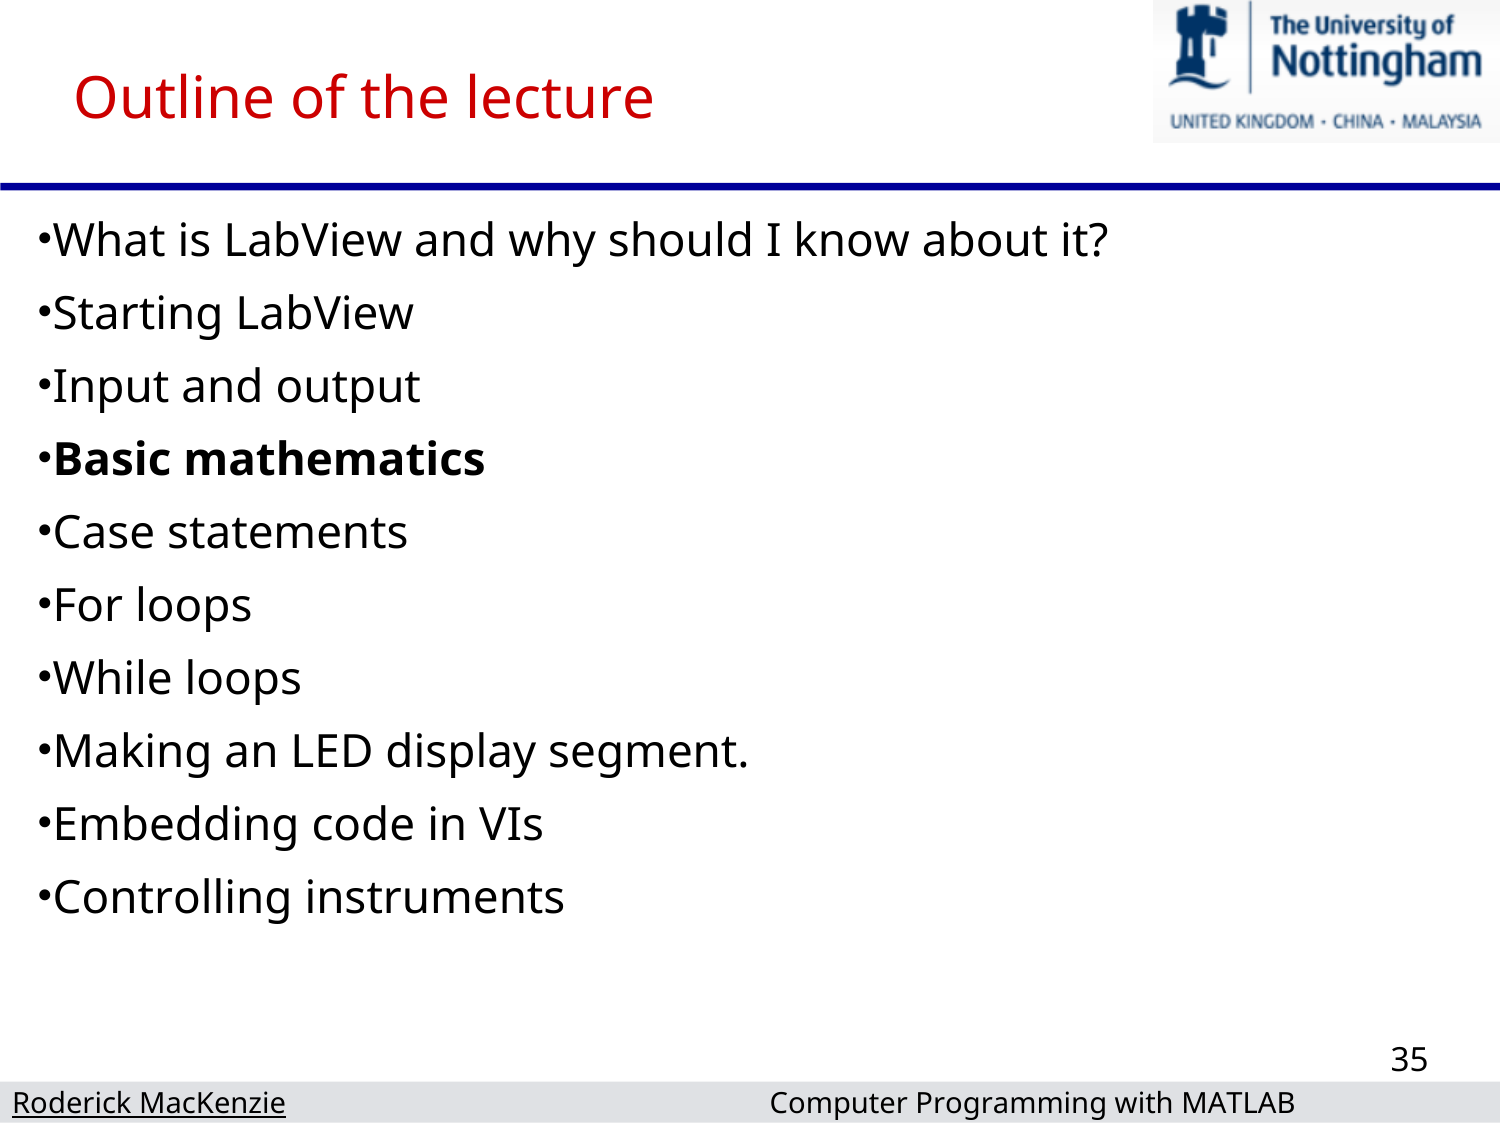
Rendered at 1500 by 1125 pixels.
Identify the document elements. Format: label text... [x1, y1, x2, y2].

text_box What is LabView and why should I know about it? Starting LabView Input and output Basic mathematics Case statements For loops While loops Making an LED display segment. Embedding code in VIs Controlling instruments [22, 203, 1465, 931]
picture [1153, 0, 1500, 143]
text_box <number> [1375, 1030, 1500, 1101]
title Outline of the lecture [59, 43, 1297, 148]
